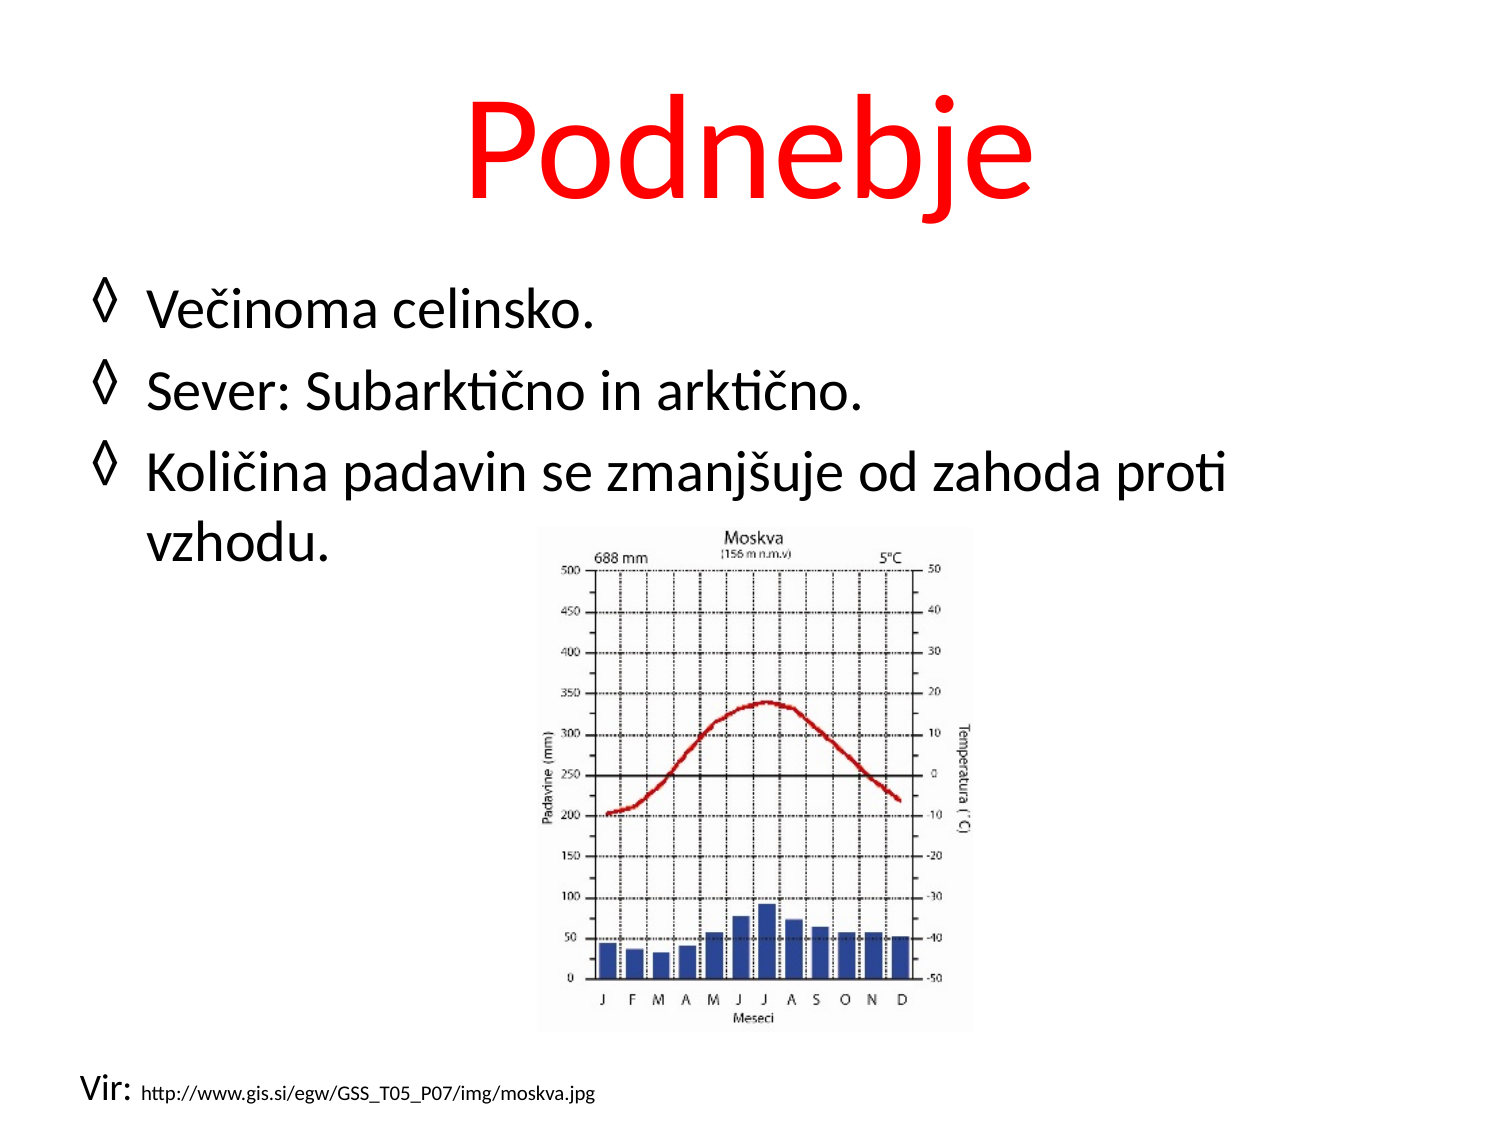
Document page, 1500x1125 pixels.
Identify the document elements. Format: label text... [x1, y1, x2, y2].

text_box Vir: http://www.gis.si/egw/GSS_T05_P07/img/moskva.jpg [65, 1055, 1424, 1116]
list Večinoma celinsko. Sever: Subarktično in arktično. Količina padavin se zmanjšuje od zahoda proti vzhodu. [75, 262, 1425, 1005]
title Podnebje [75, 45, 1425, 233]
picture [537, 527, 973, 1032]
